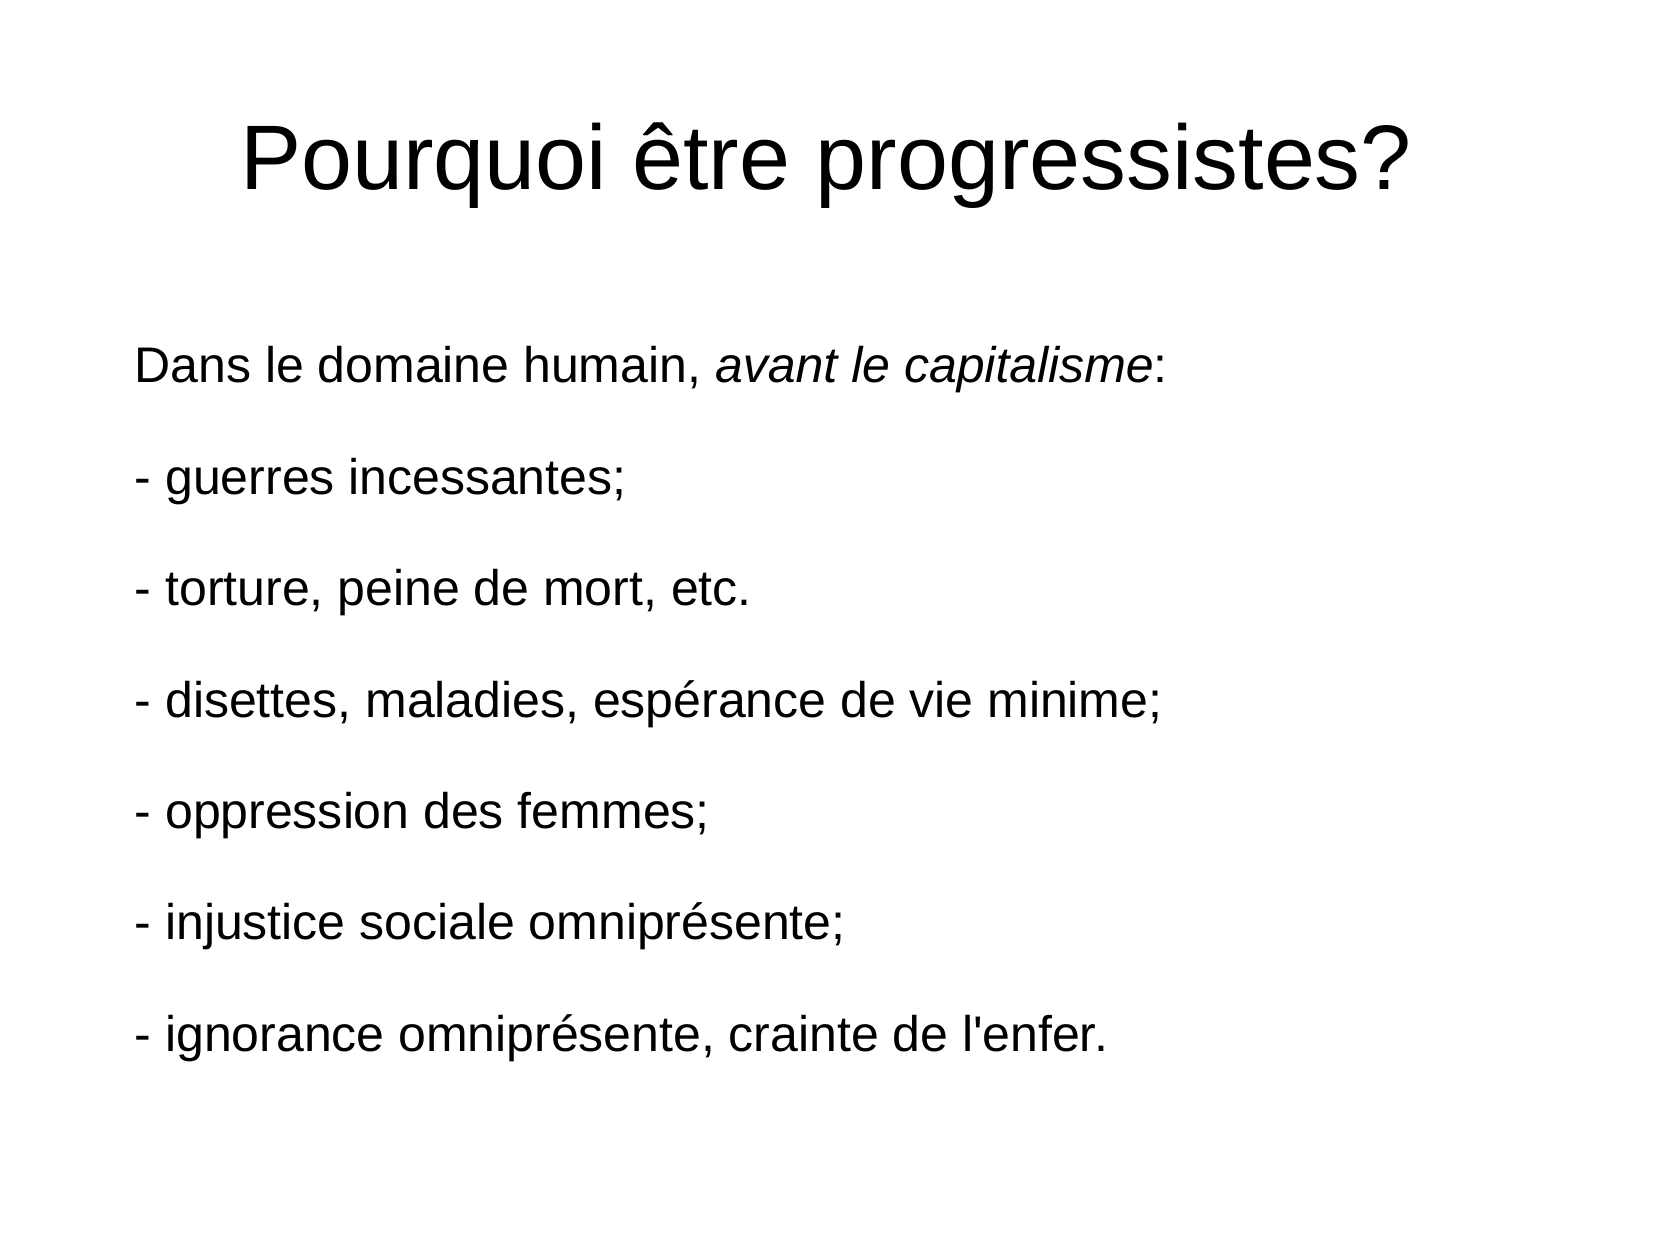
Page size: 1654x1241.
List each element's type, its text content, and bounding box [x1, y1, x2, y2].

title Pourquoi être progressistes? [82, 49, 1571, 257]
text_box Dans le domaine humain, avant le capitalisme: - guerres incessantes; - torture, peine de mort, etc. - disettes, maladies, espérance de vie minime; - oppression des femmes; - injustice sociale omniprésente; - ignorance omniprésente, crainte de l'enfer. [120, 330, 1183, 1070]
